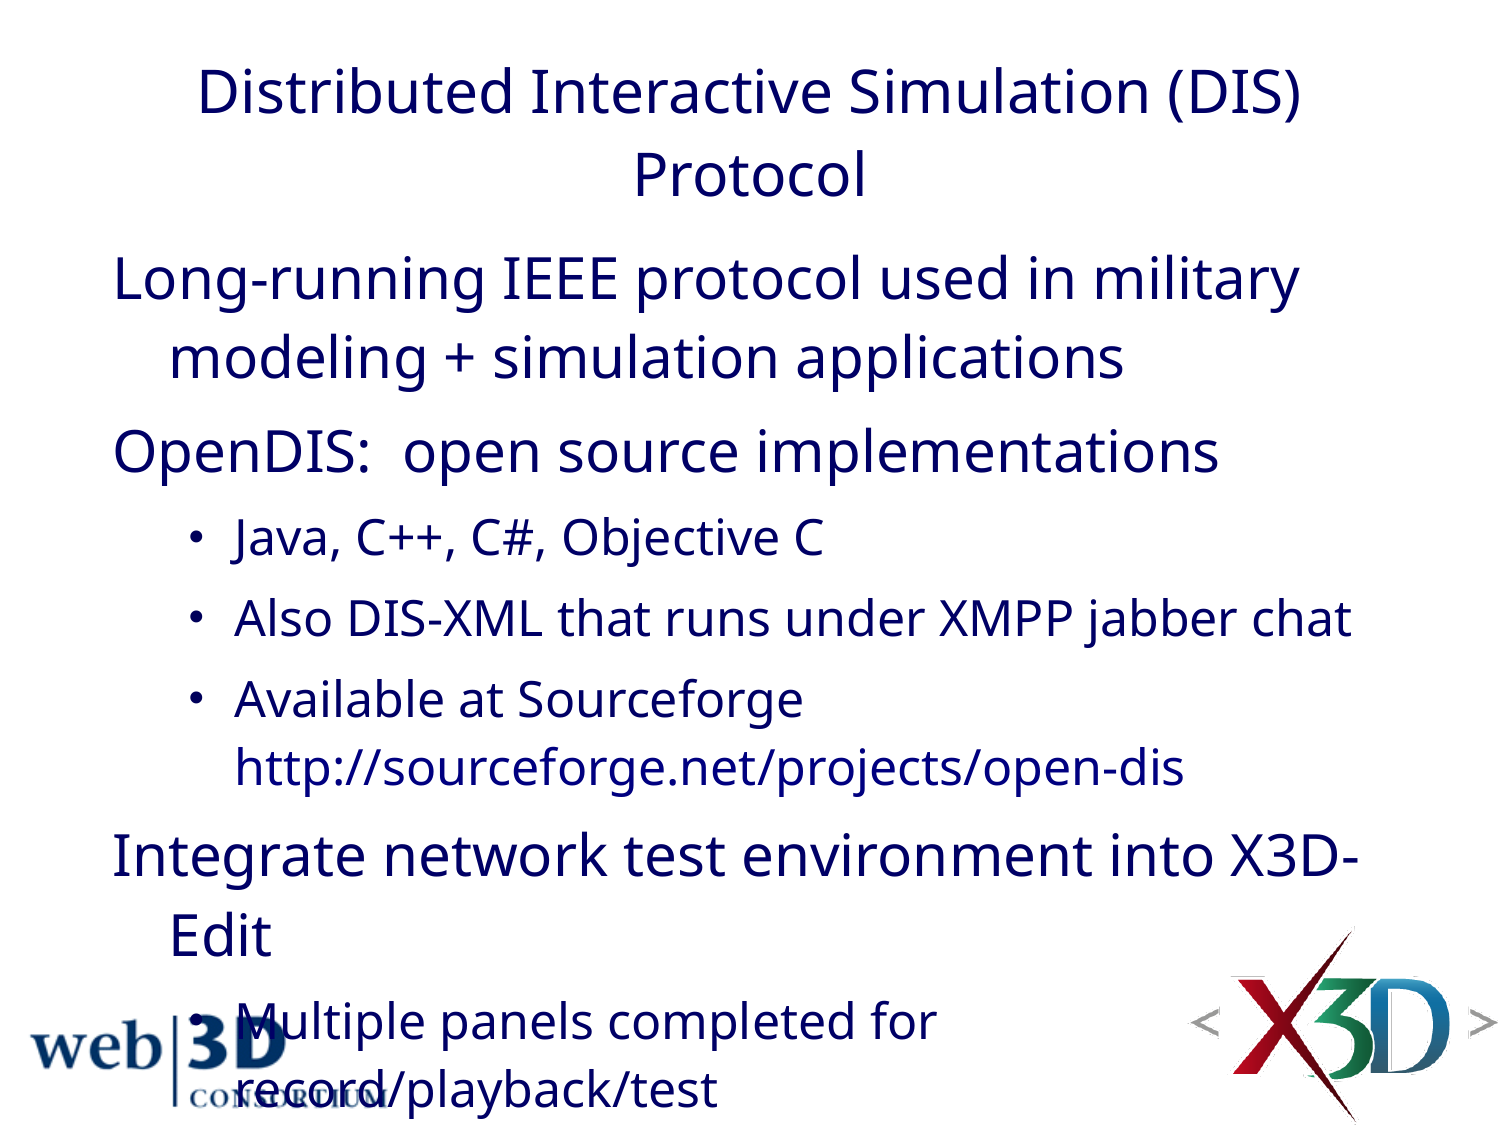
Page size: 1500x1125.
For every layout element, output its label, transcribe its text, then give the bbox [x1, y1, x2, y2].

picture [405, 1015, 413, 1023]
picture [12, 998, 413, 1118]
title Distributed Interactive Simulation (DIS) Protocol [75, 37, 1426, 226]
picture [1187, 926, 1500, 1125]
list Long-running IEEE protocol used in military modeling + simulation applications OpenDIS: open source implementations Java, C++, C#, Objective C Also DIS-XML that runs under XMPP jabber chat Available at Sourceforge http://sourceforge.net/projects/open-dis Integrate network test environment into X3D-Edit Multiple panels completed for record/playback/test Goal: aid development, testing of new protocols [112, 237, 1388, 986]
picture [405, 1026, 413, 1036]
